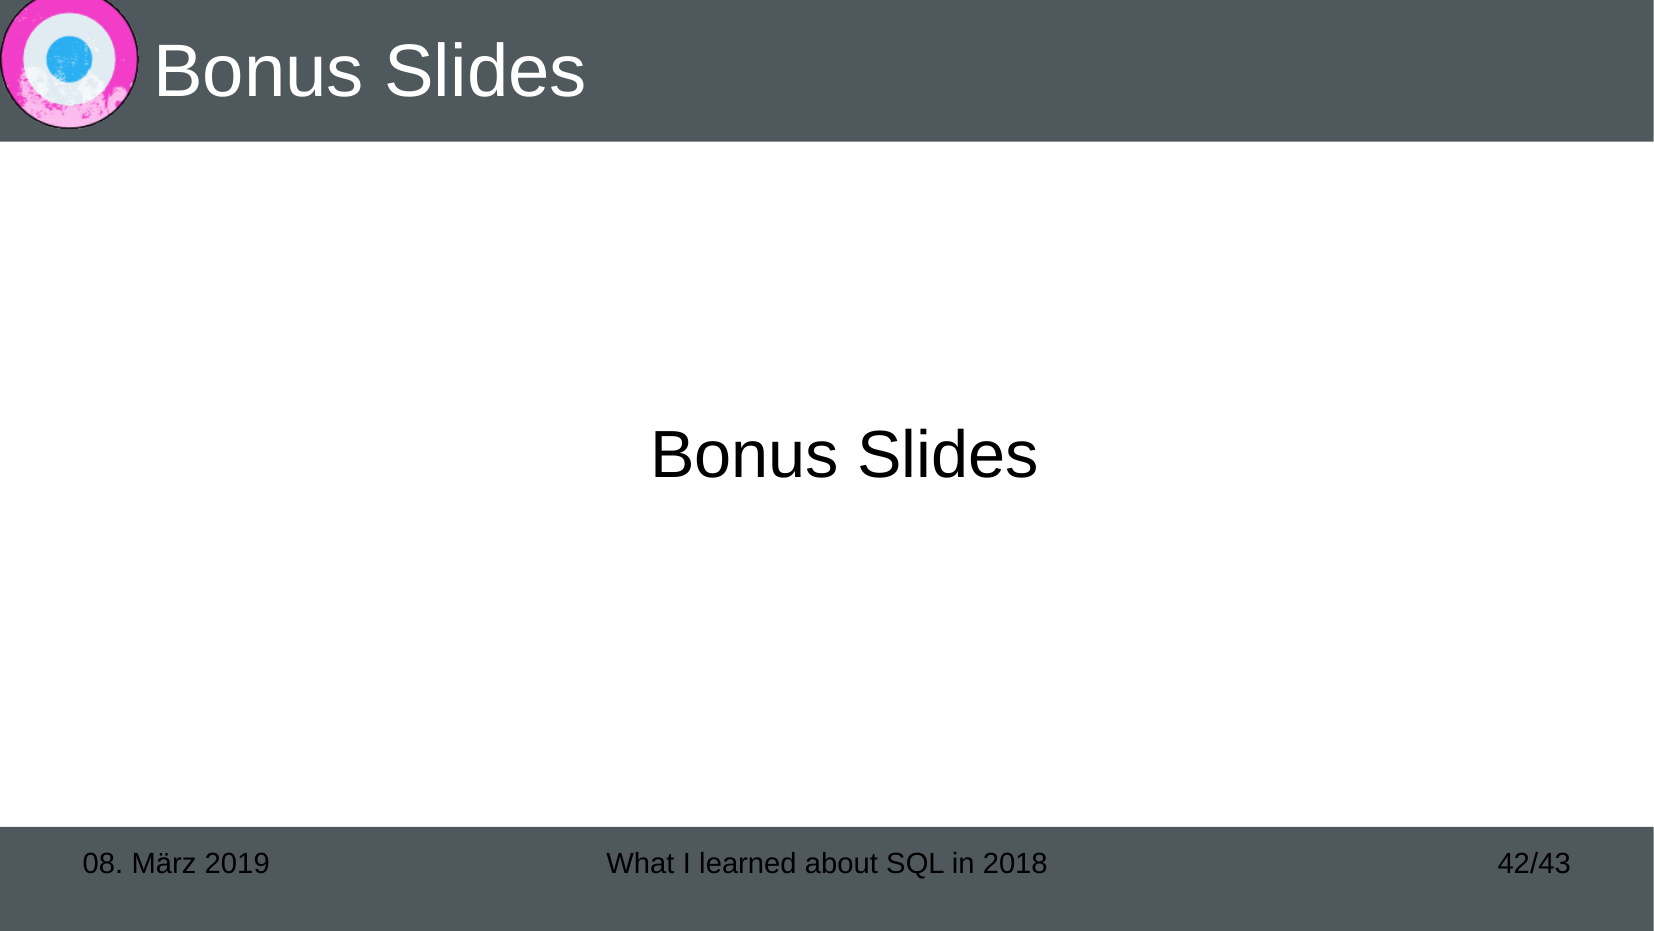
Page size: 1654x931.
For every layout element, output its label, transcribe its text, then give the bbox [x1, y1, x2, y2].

title Bonus Slides [153, 5, 1654, 136]
subtitle Bonus Slides [94, 153, 1595, 756]
picture [0, 0, 228, 148]
